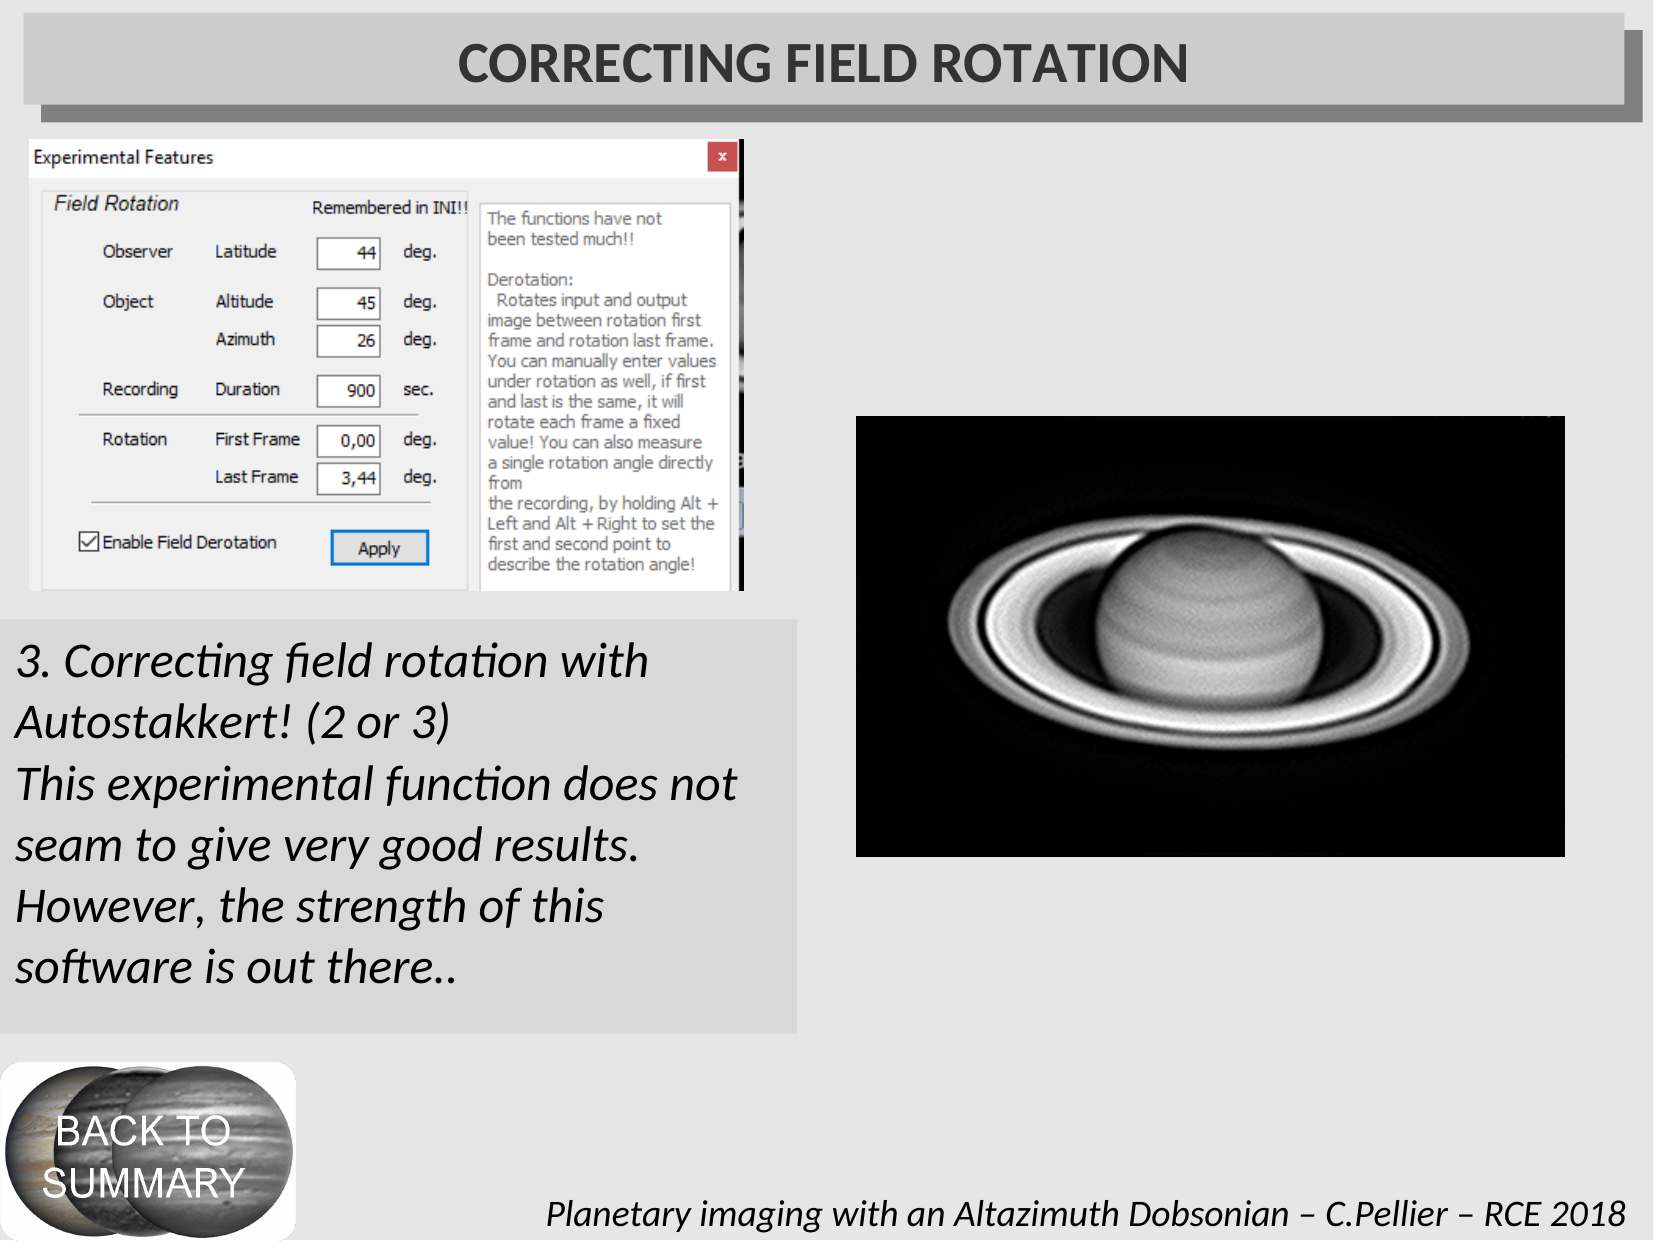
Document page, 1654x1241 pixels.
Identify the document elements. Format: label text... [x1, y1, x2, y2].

picture [856, 416, 1565, 857]
text_box CORRECTING FIELD ROTATION [23, 12, 1625, 105]
picture [0, 1062, 296, 1241]
text_box 3. Correcting field rotation with Autostakkert! (2 or 3) This experimental function does not seam to give very good results. However, the strength of this software is out there.. [0, 619, 798, 1034]
picture [29, 139, 744, 591]
text_box Planetary imaging with an Altazimuth Dobsonian – C.Pellier – RCE 2018 [430, 1180, 1642, 1241]
